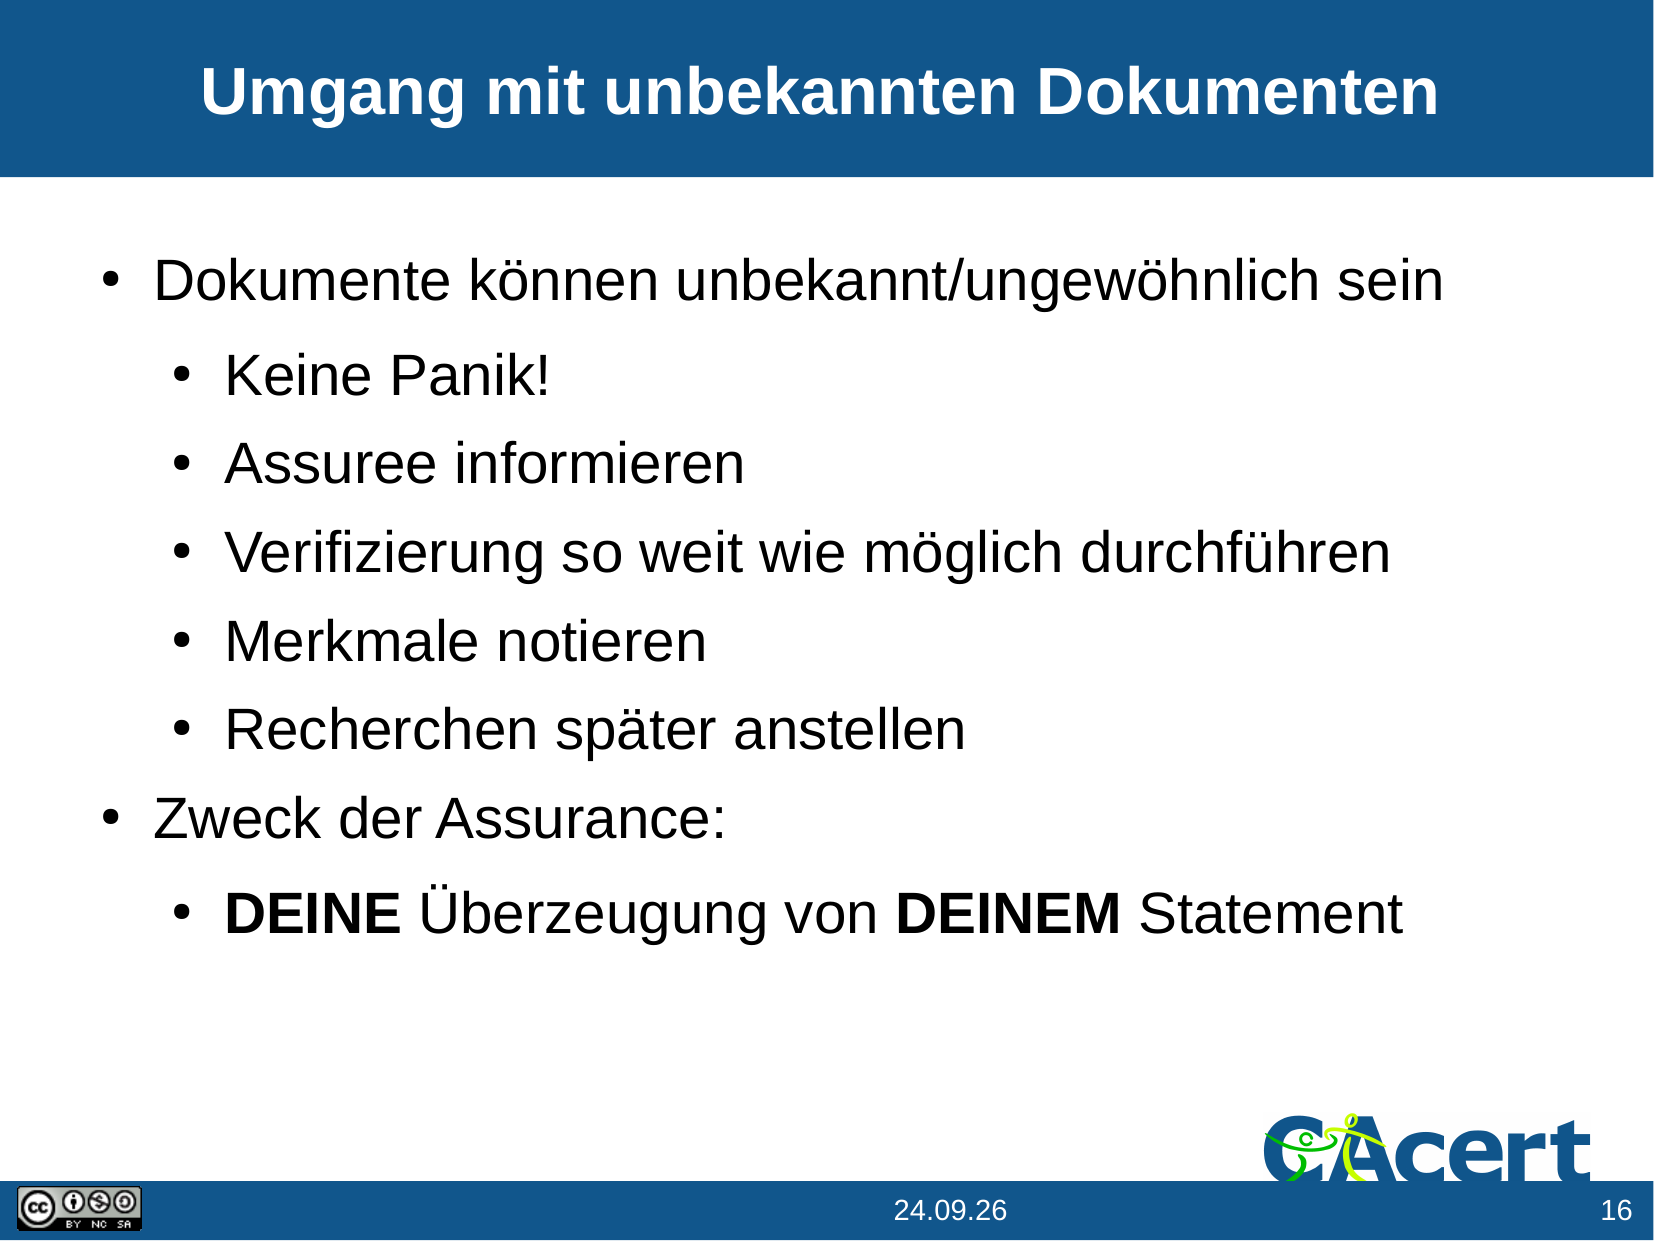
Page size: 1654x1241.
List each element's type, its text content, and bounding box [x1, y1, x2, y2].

list Dokumente können unbekannt/ungewöhnlich sein Keine Panik! Assuree informieren Verifizierung so weit wie möglich durchführen Merkmale notieren Recherchen später anstellen Zweck der Assurance: DEINE Überzeugung von DEINEM Statement [82, 248, 1571, 1121]
picture [17, 1186, 142, 1231]
title Umgang mit unbekannten Dokumenten [76, 17, 1565, 166]
picture [1263, 1112, 1591, 1181]
